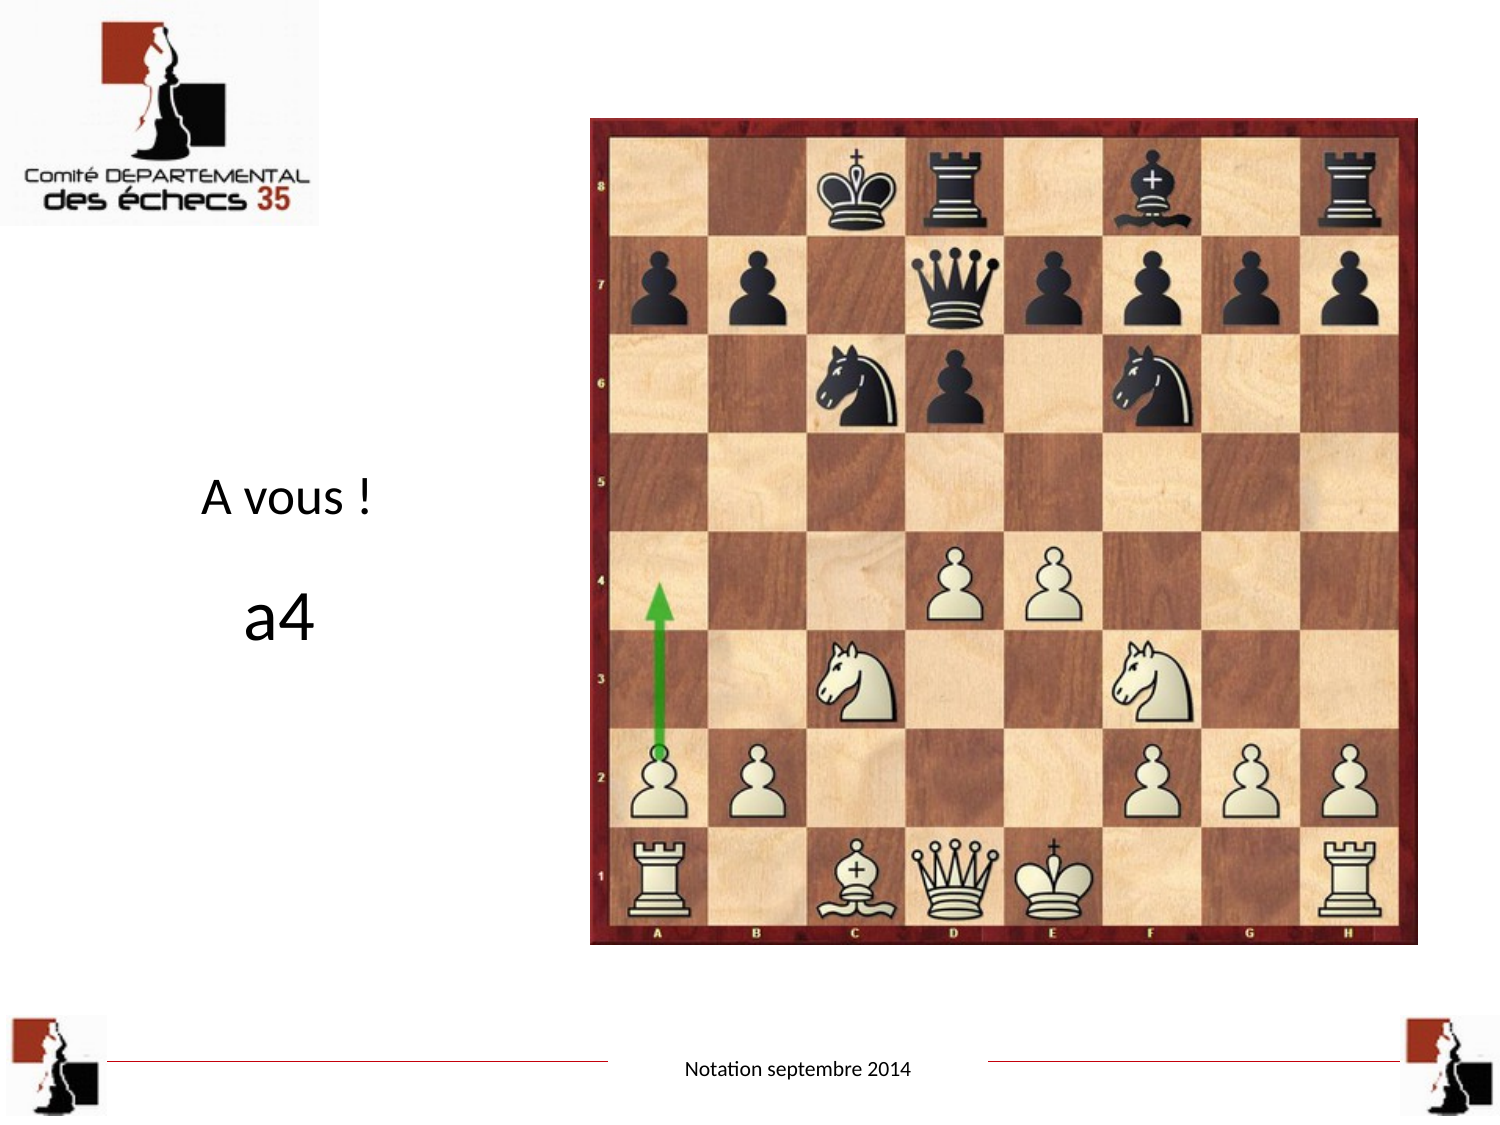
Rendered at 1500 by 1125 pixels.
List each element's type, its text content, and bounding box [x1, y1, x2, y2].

picture [0, 0, 319, 226]
picture [6, 1015, 107, 1116]
text_box A vous ! [23, 342, 551, 768]
picture [590, 118, 1418, 945]
text_box a4 [16, 448, 544, 875]
picture [1400, 1015, 1500, 1116]
